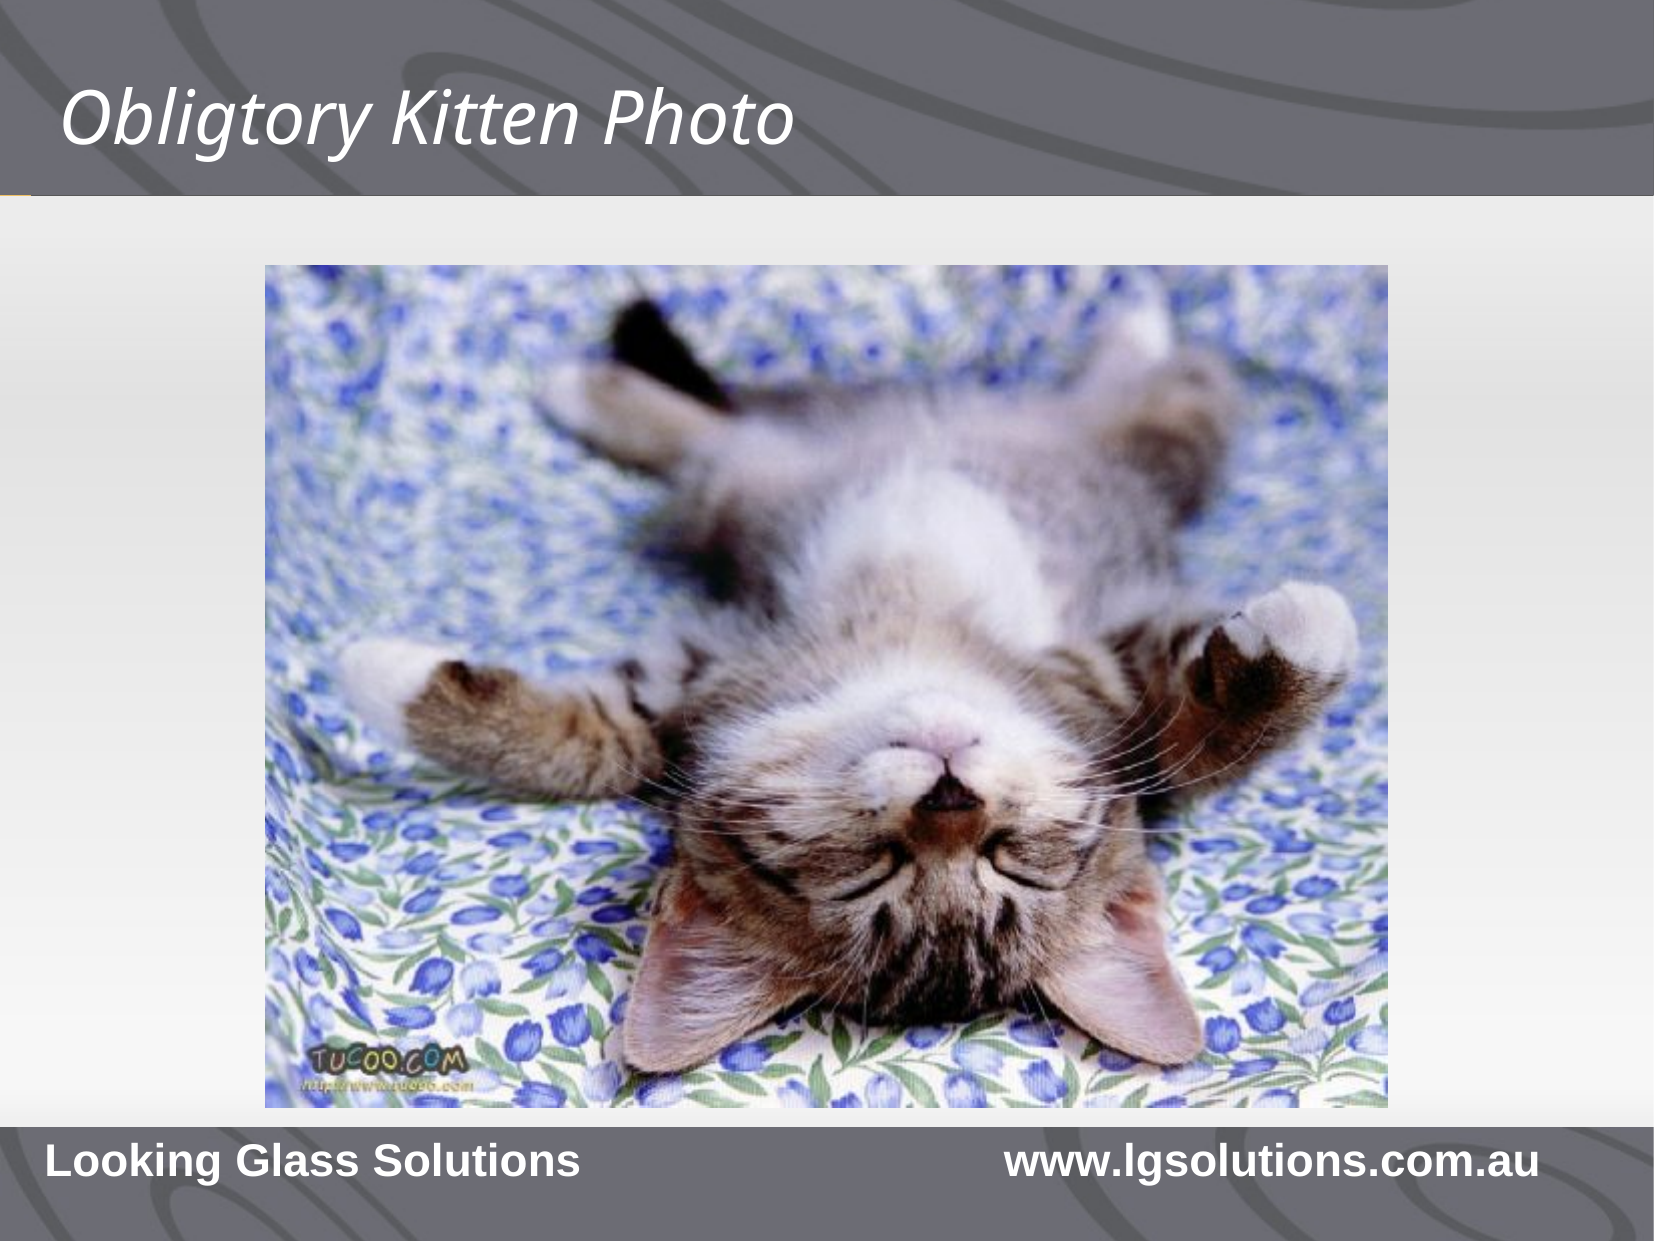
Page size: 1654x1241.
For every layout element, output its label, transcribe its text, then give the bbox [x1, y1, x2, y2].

picture [0, 0, 1654, 1241]
title Obligtory Kitten Photo [59, 48, 1270, 182]
